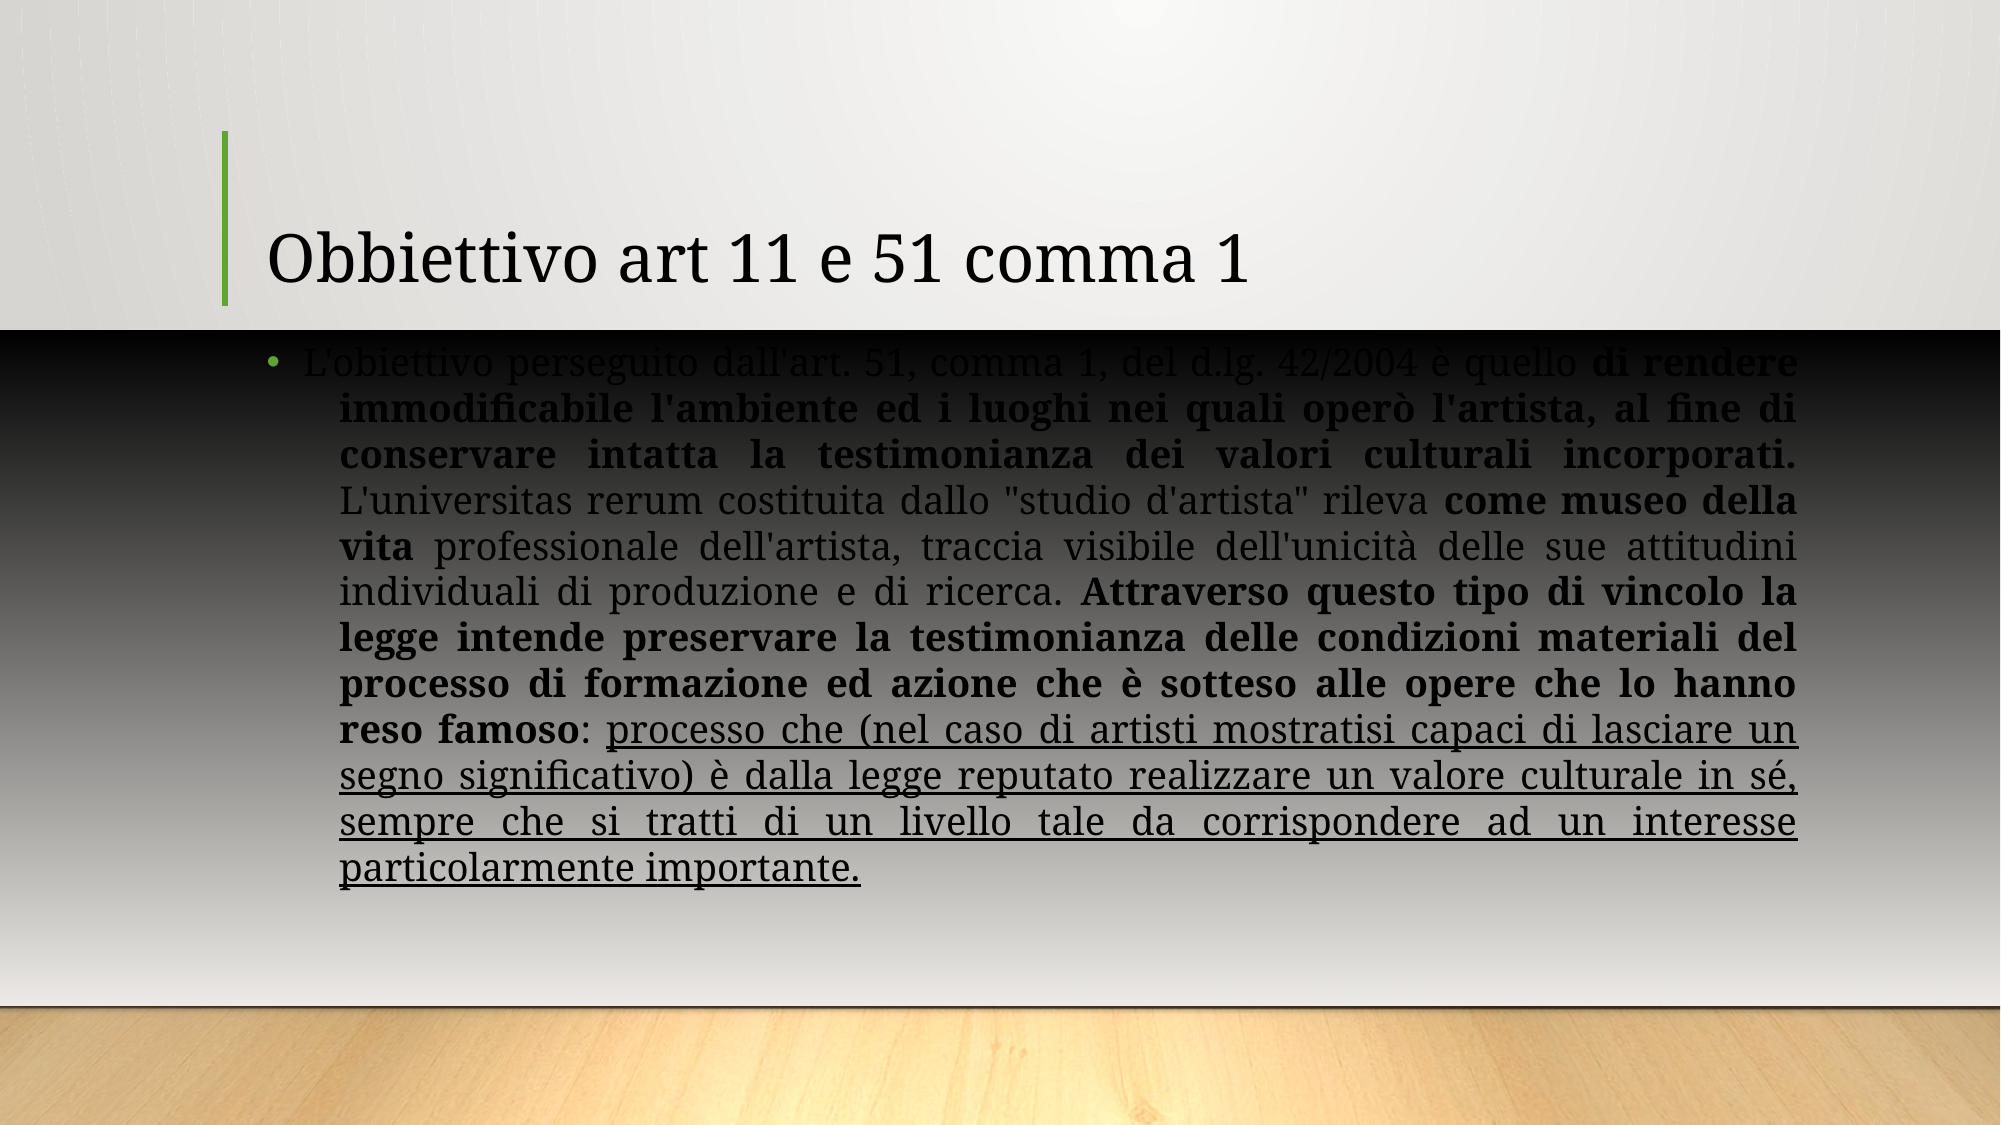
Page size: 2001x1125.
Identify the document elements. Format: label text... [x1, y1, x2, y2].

title Obbiettivo art 11 e 51 comma 1 [251, 131, 1814, 305]
list L'obiettivo perseguito dall'art. 51, comma 1, del d.lg. 42/2004 è quello di rendere immodificabile l'ambiente ed i luoghi nei quali operò l'artista, al fine di conservare intatta la testimonianza dei valori culturali incorporati. L'universitas rerum costituita dallo "studio d'artista" rileva come museo della vita professionale dell'artista, traccia visibile dell'unicità delle sue attitudini individuali di produzione e di ricerca. Attraverso questo tipo di vincolo la legge intende preservare la testimonianza delle condizioni materiali del processo di formazione ed azione che è sotteso alle opere che lo hanno reso famoso: processo che (nel caso di artisti mostratisi capaci di lasciare un segno significativo) è dalla legge reputato realizzare un valore culturale in sé, sempre che si tratti di un livello tale da corrispondere ad un interesse particolarmente importante. [251, 330, 1814, 897]
